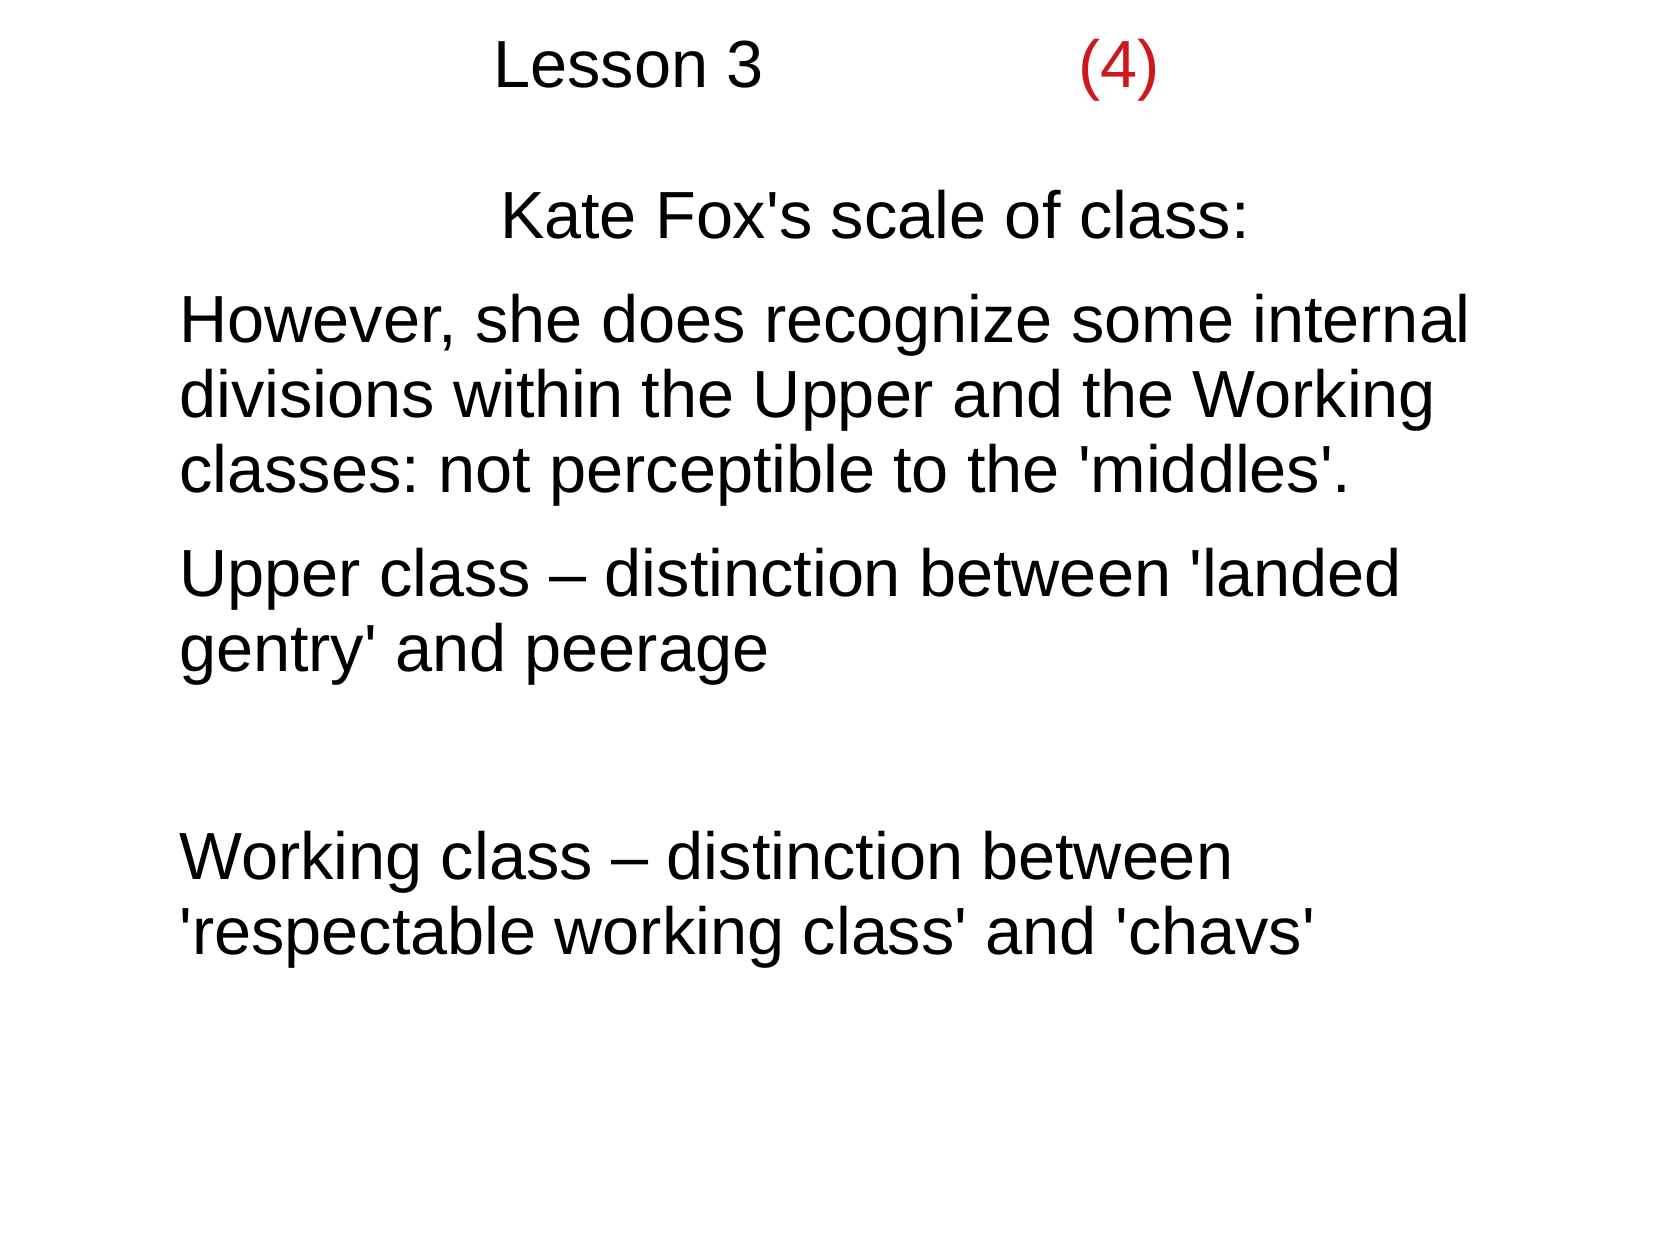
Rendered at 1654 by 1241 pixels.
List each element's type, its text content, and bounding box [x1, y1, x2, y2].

title Lesson 3 (4) [82, 26, 1571, 104]
list Kate Fox's scale of class: However, she does recognize some internal divisions within the Upper and the Working classes: not perceptible to the 'middles'. Upper class – distinction between 'landed gentry' and peerage Working class – distinction between 'respectable working class' and 'chavs' [108, 177, 1571, 1147]
